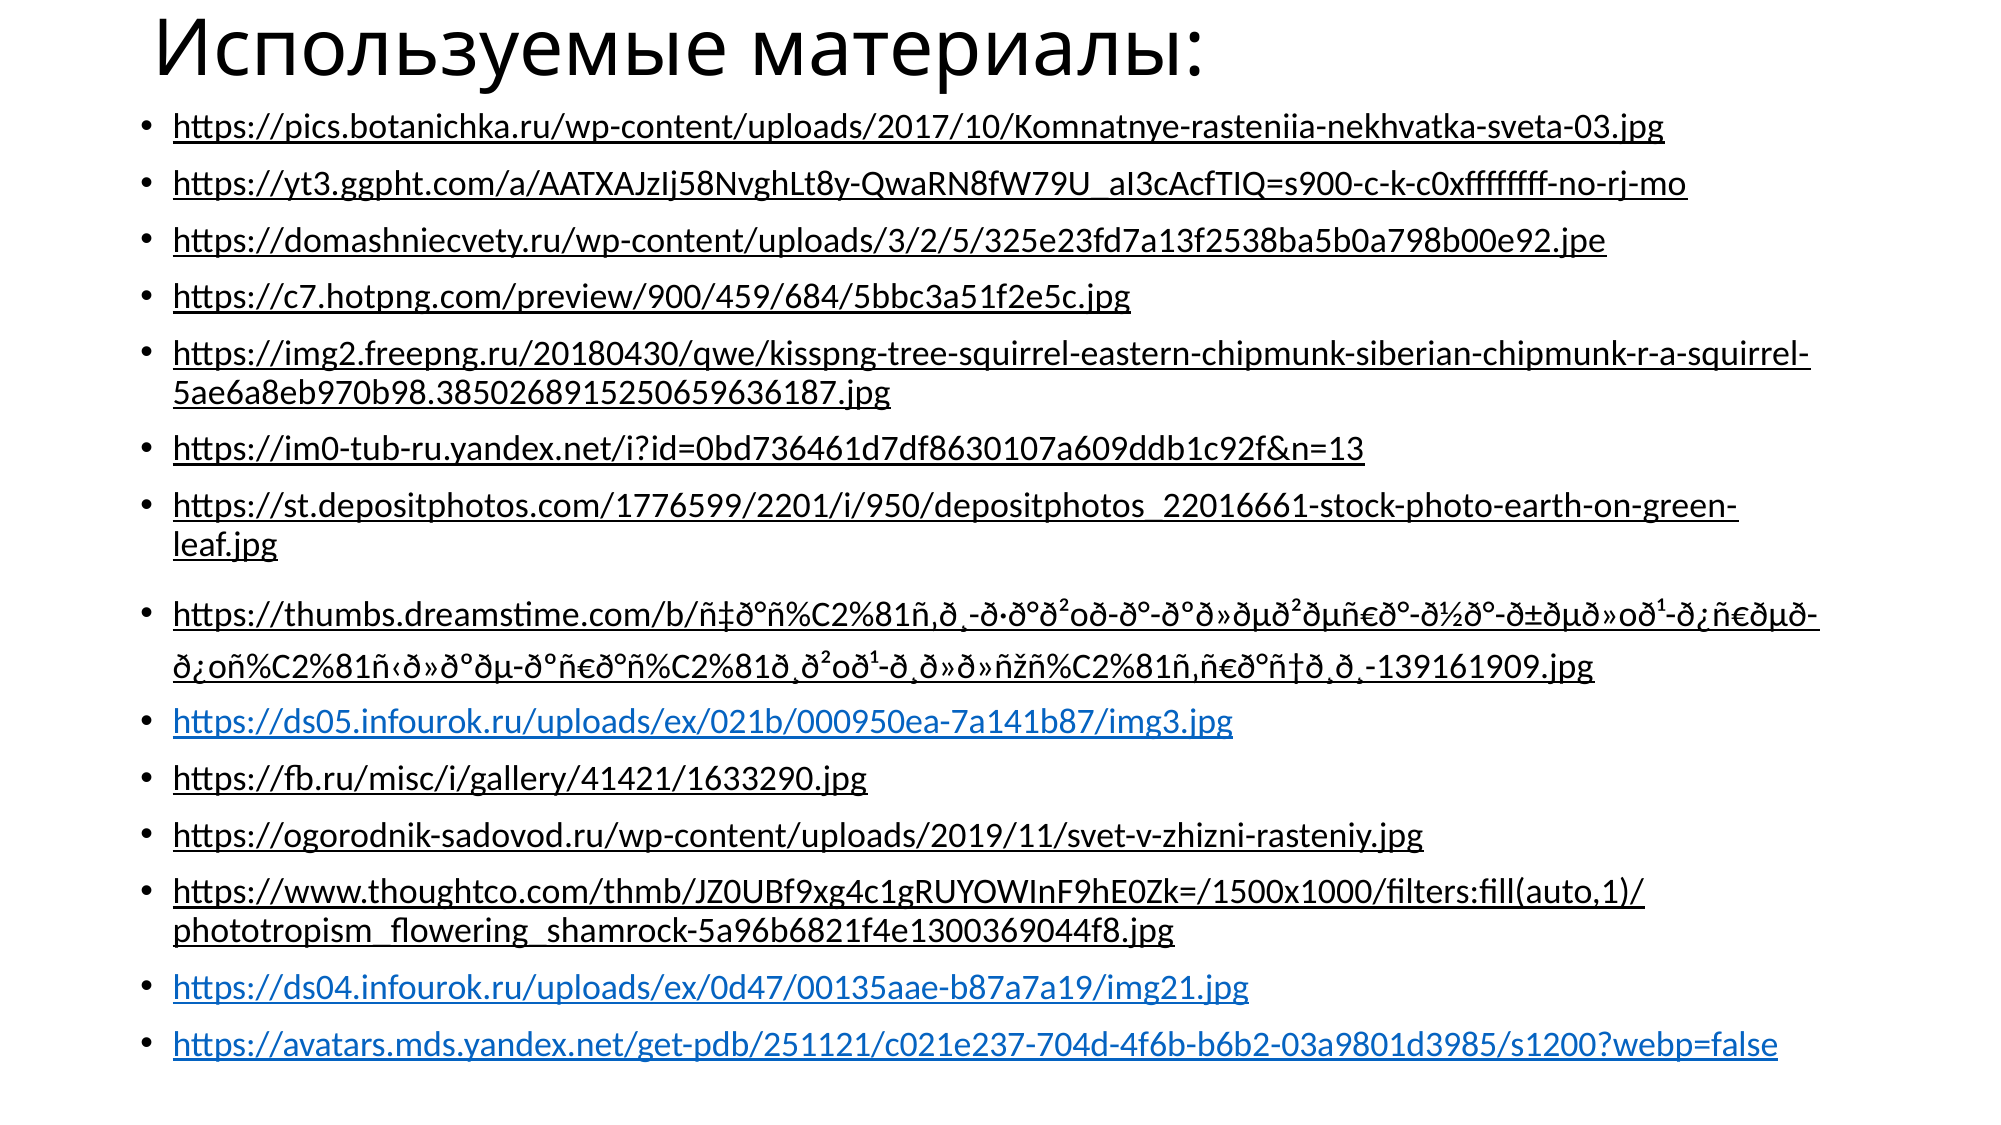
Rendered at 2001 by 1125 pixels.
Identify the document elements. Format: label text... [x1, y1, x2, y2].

title Используемые материалы: [137, 0, 1863, 101]
list https://pics.botanichka.ru/wp-content/uploads/2017/10/Komnatnye-rasteniia-nekhvatka-sveta-03.jpg https://yt3.ggpht.com/a/AATXAJzIj58NvghLt8y-QwaRN8fW79U_aI3cAcfTIQ=s900-c-k-c0xffffffff-no-rj-mo https://domashniecvety.ru/wp-content/uploads/3/2/5/325e23fd7a13f2538ba5b0a798b00e92.jpe https://c7.hotpng.com/preview/900/459/684/5bbc3a51f2e5c.jpg https://img2.freepng.ru/20180430/qwe/kisspng-tree-squirrel-eastern-chipmunk-siberian-chipmunk-r-a-squirrel-5ae6a8eb970b98.3850268915250659636187.jpg https://im0-tub-ru.yandex.net/i?id=0bd736461d7df8630107a609ddb1c92f&n=13 https://st.depositphotos.com/1776599/2201/i/950/depositphotos_22016661-stock-photo-earth-on-green-leaf.jpg https://thumbs.dreamstime.com/b/ñ‡ð°ñ%C2%81ñ‚ð¸-ð·ð°ð²oð-ð°-ðºð»ðµð²ðµñ€ð°-ð½ð°-ð±ðµð»oð¹-ð¿ñ€ðµð-ð¿oñ%C2%81ñ‹ð»ðºðµ-ðºñ€ð°ñ%C2%81ð¸ð²oð¹-ð¸ð»ð»ñžñ%C2%81ñ‚ñ€ð°ñ†ð¸ð¸-139161909.jpg https://ds05.infourok.ru/uploads/ex/021b/000950ea-7a141b87/img3.jpg https://fb.ru/misc/i/gallery/41421/1633290.jpg https://ogorodnik-sadovod.ru/wp-content/uploads/2019/11/svet-v-zhizni-rasteniy.jpg https://www.thoughtco.com/thmb/JZ0UBf9xg4c1gRUYOWInF9hE0Zk=/1500x1000/filters:fill(auto,1)/phototropism_flowering_shamrock-5a96b6821f4e1300369044f8.jpg https://ds04.infourok.ru/uploads/ex/0d47/00135aae-b87a7a19/img21.jpg https://avatars.mds.yandex.net/get-pdb/251121/c021e237-704d-4f6b-b6b2-03a9801d3985/s1200?webp=false [125, 100, 1851, 1080]
